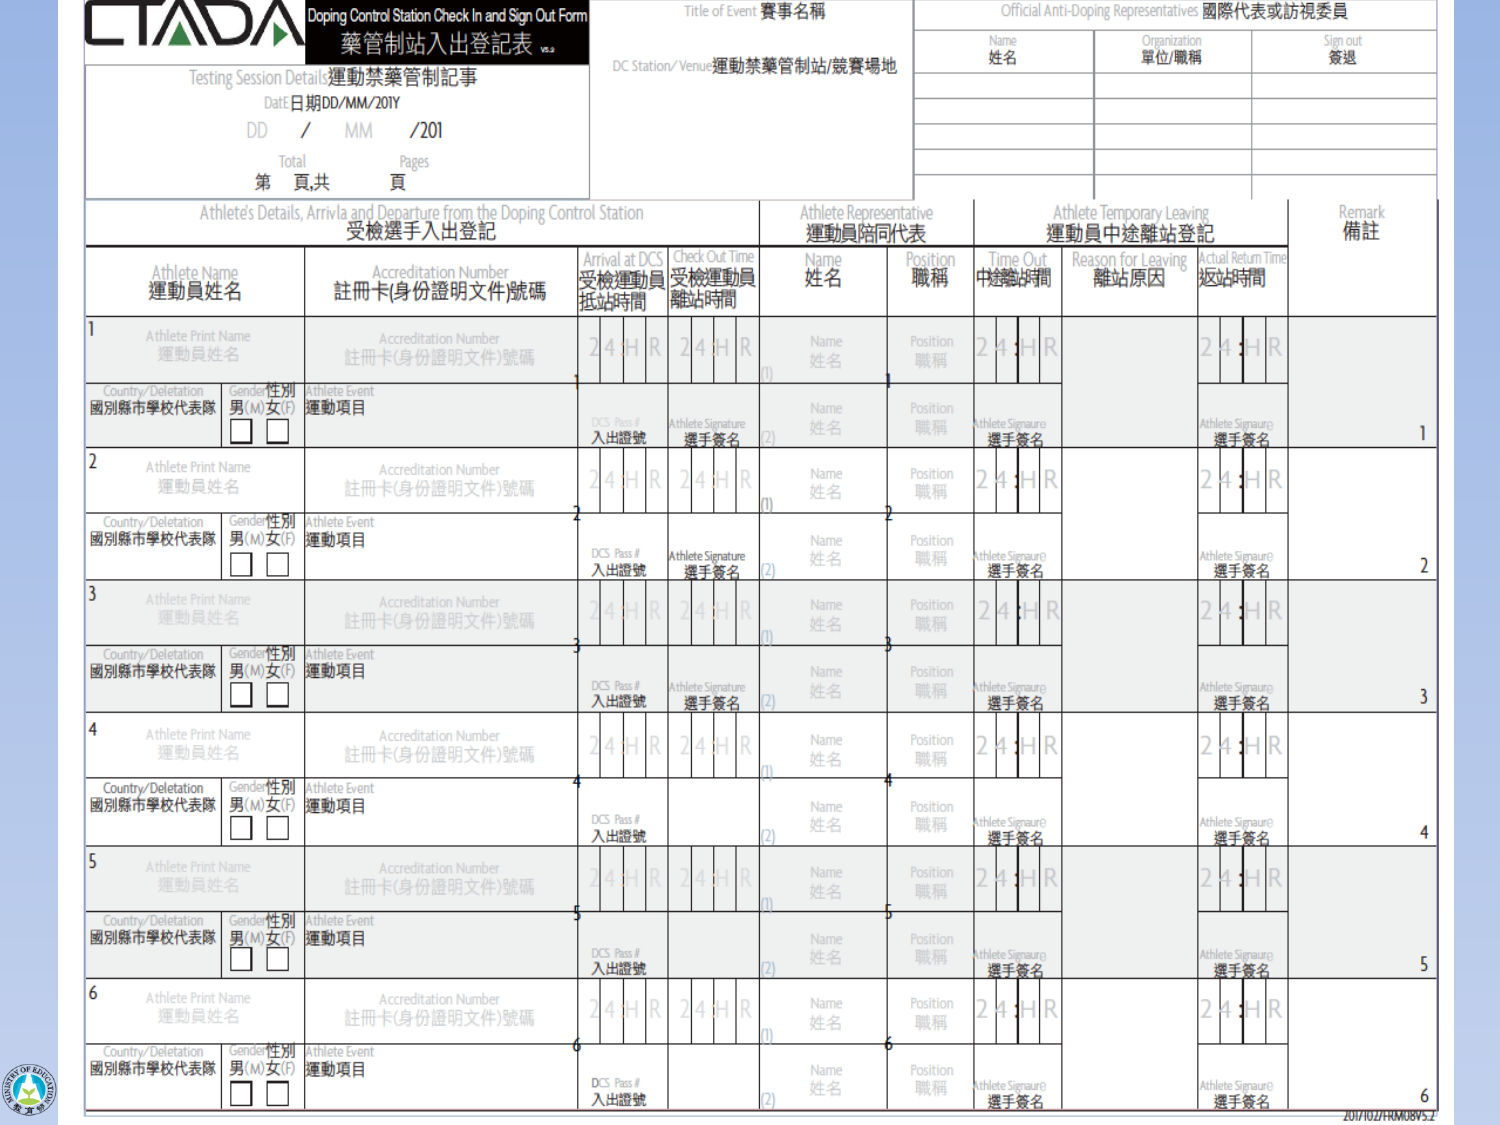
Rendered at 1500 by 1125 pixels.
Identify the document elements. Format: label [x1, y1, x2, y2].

chart [58, 0, 1454, 1125]
